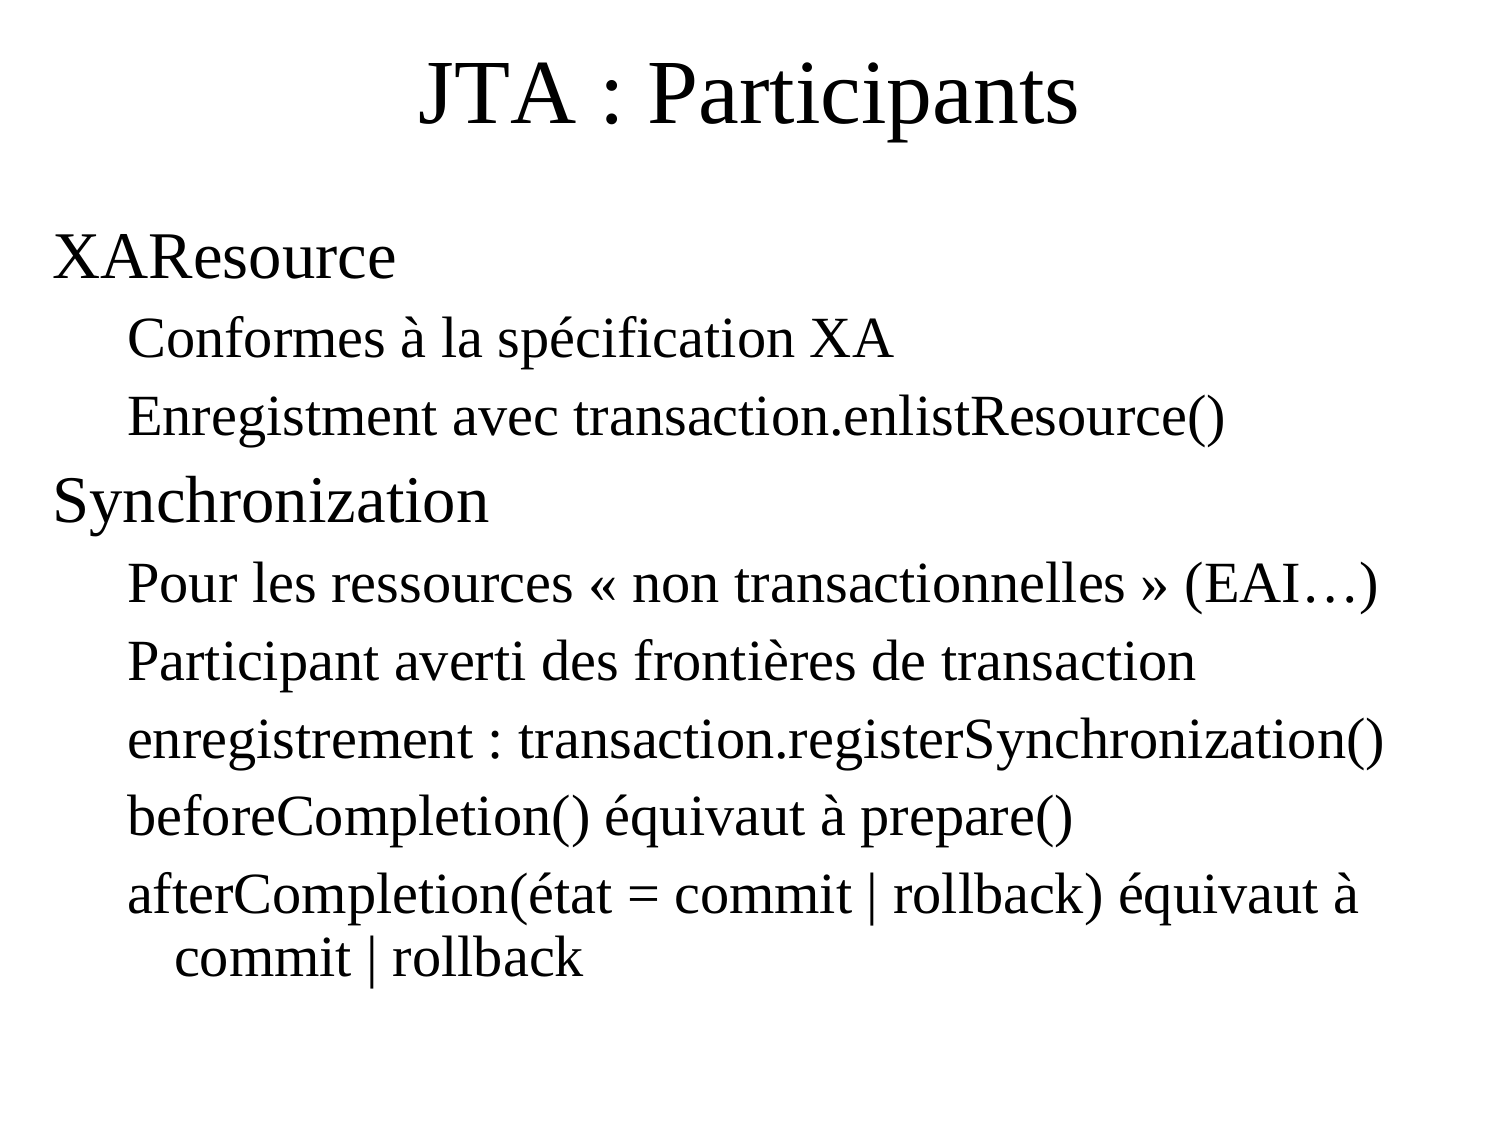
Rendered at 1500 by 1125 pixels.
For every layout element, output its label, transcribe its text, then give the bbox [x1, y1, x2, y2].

title JTA : Participants [112, 0, 1388, 188]
list XAResource Conformes à la spécification XA Enregistment avec transaction.enlistResource() Synchronization Pour les ressources « non transactionnelles » (EAI…) Participant averti des frontières de transaction enregistrement : transaction.registerSynchronization() beforeCompletion() équivaut à prepare() afterCompletion(état = commit | rollback) équivaut à commit | rollback [37, 212, 1450, 1074]
